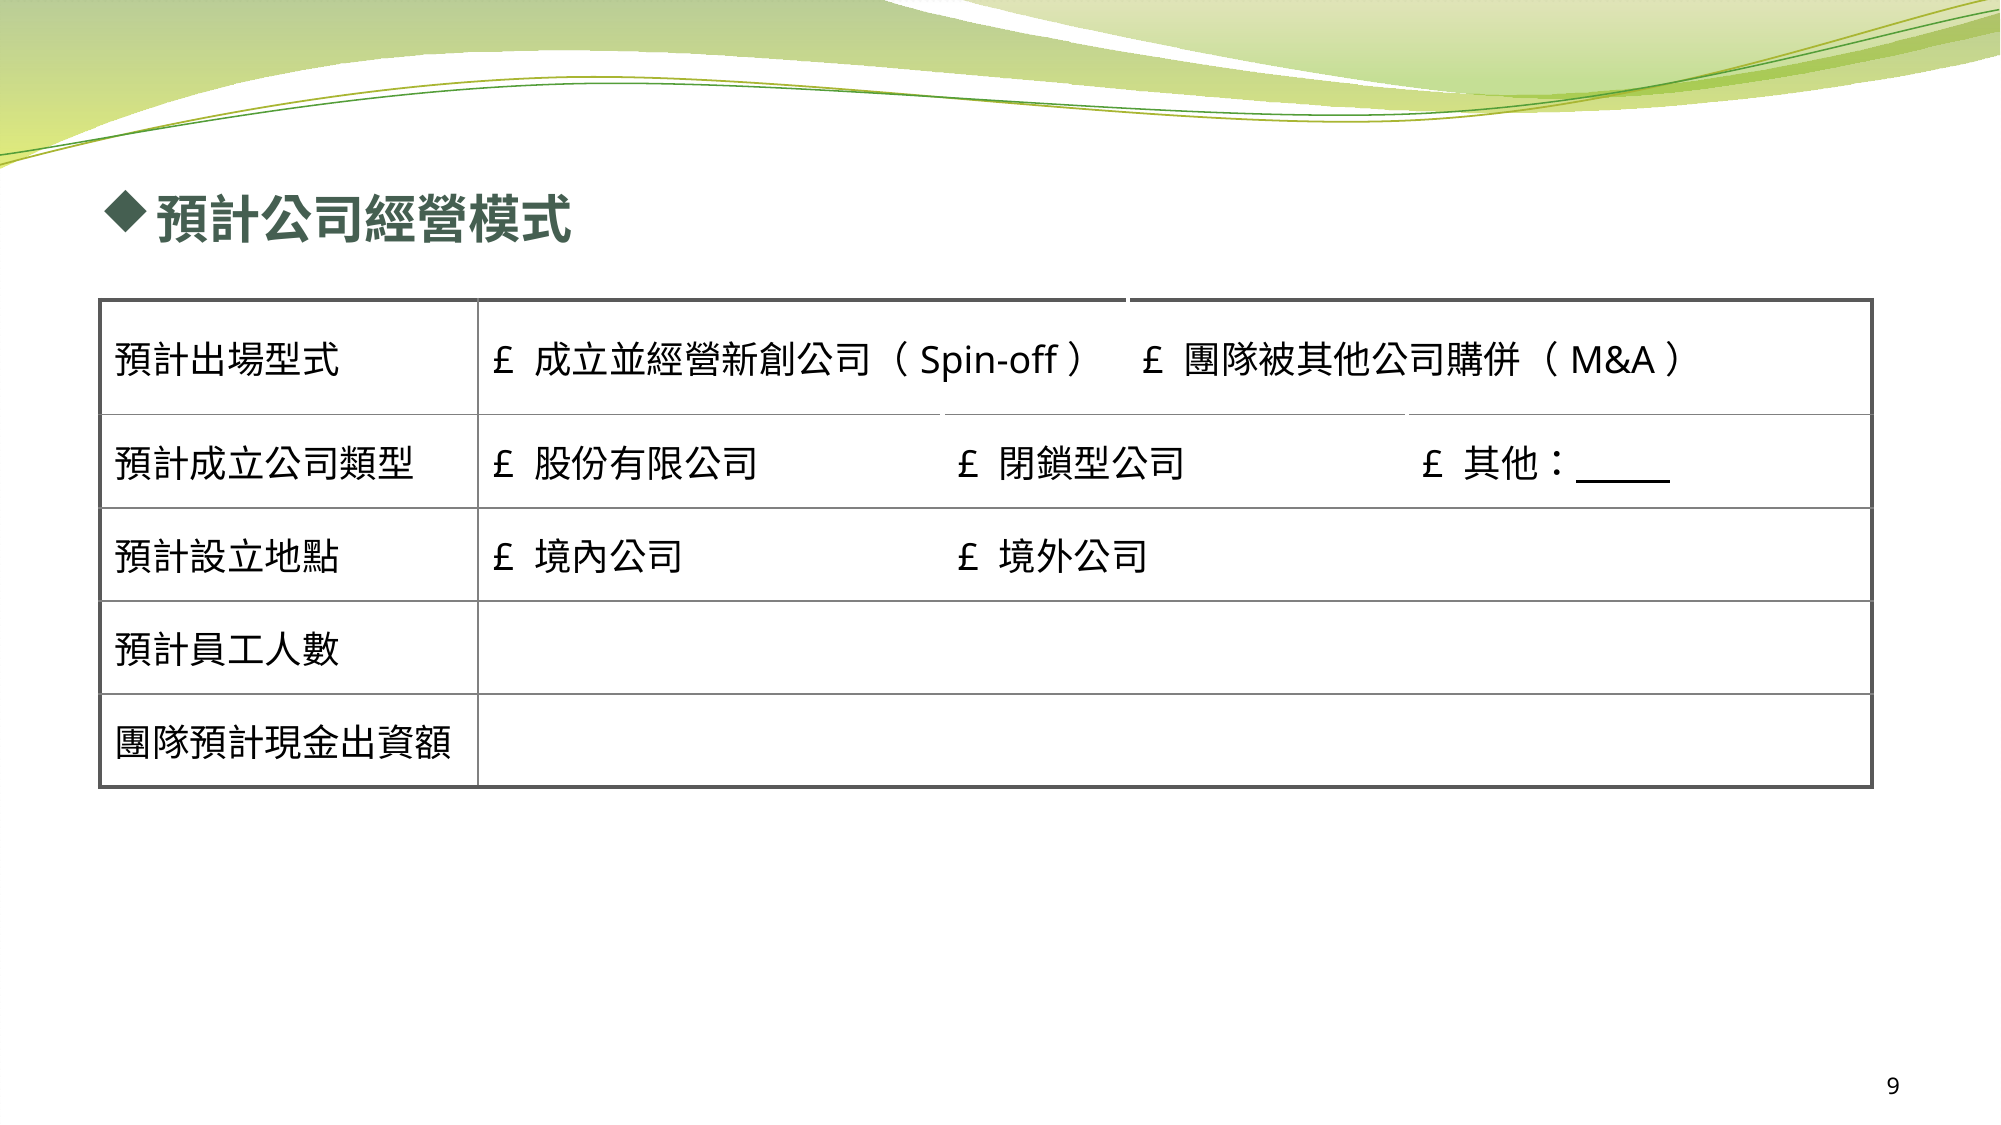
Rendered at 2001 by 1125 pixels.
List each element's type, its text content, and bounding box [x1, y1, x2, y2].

table_cell 團隊預計現金出資額 [102, 695, 477, 785]
table_header £ 成立並經營新創公司（Spin-off） [479, 302, 1126, 414]
slide_number <編號> [1733, 1042, 1900, 1103]
title 預計公司經營模式 [99, 62, 1900, 250]
table_cell [479, 602, 1870, 693]
table_cell £ 境內公司 [479, 509, 940, 600]
table_header 預計出場型式 [102, 302, 477, 414]
table_cell £ 股份有限公司 [479, 415, 940, 507]
table_header £ 團隊被其他公司購併（M&A） [1130, 302, 1870, 414]
table_cell £ 境外公司 [945, 509, 1870, 600]
table_cell [479, 695, 1870, 785]
table_cell 預計員工人數 [102, 602, 477, 693]
table_cell 預計設立地點 [102, 509, 477, 600]
table_cell £ 閉鎖型公司 [945, 415, 1405, 507]
table_cell £ 其他： [1409, 415, 1870, 507]
table_cell 預計成立公司類型 [102, 415, 477, 507]
